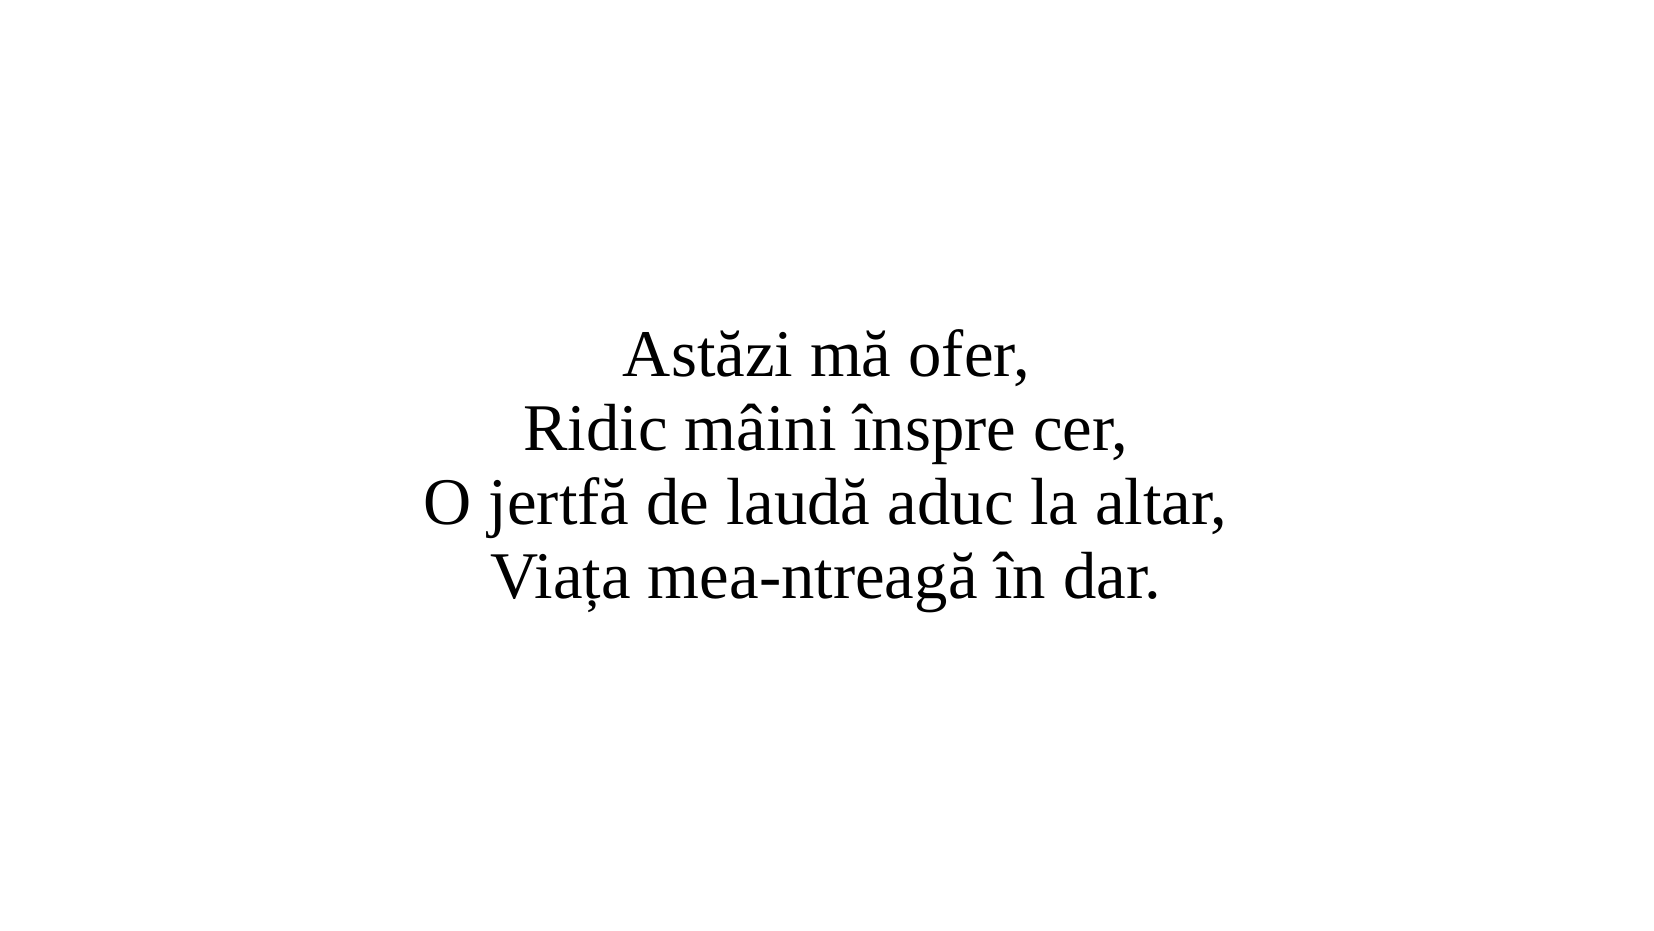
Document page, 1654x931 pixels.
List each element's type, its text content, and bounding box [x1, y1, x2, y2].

subtitle Astăzi mă ofer, Ridic mâini înspre cer, O jertfă de laudă aduc la altar, Viața mea-ntreagă în dar. [300, 150, 1354, 781]
